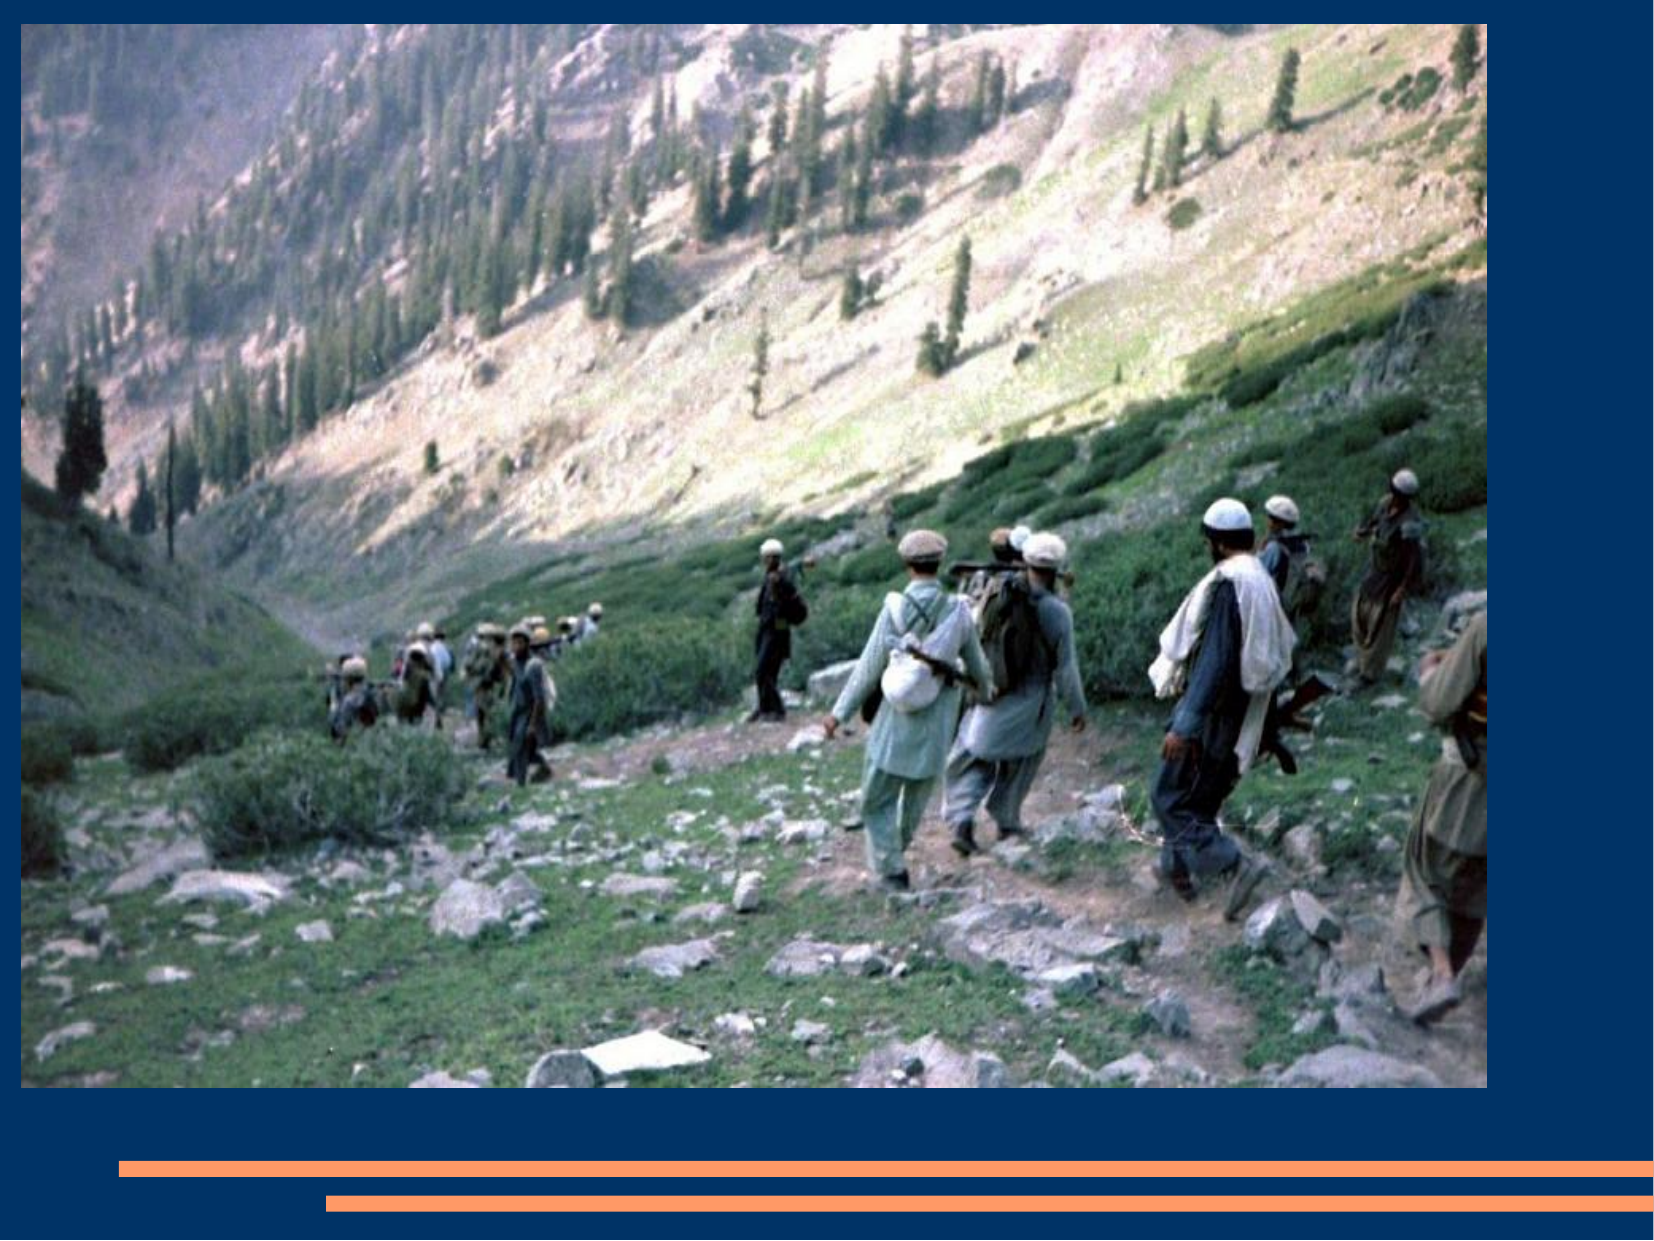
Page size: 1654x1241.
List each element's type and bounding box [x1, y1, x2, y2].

picture [21, 24, 1487, 1088]
